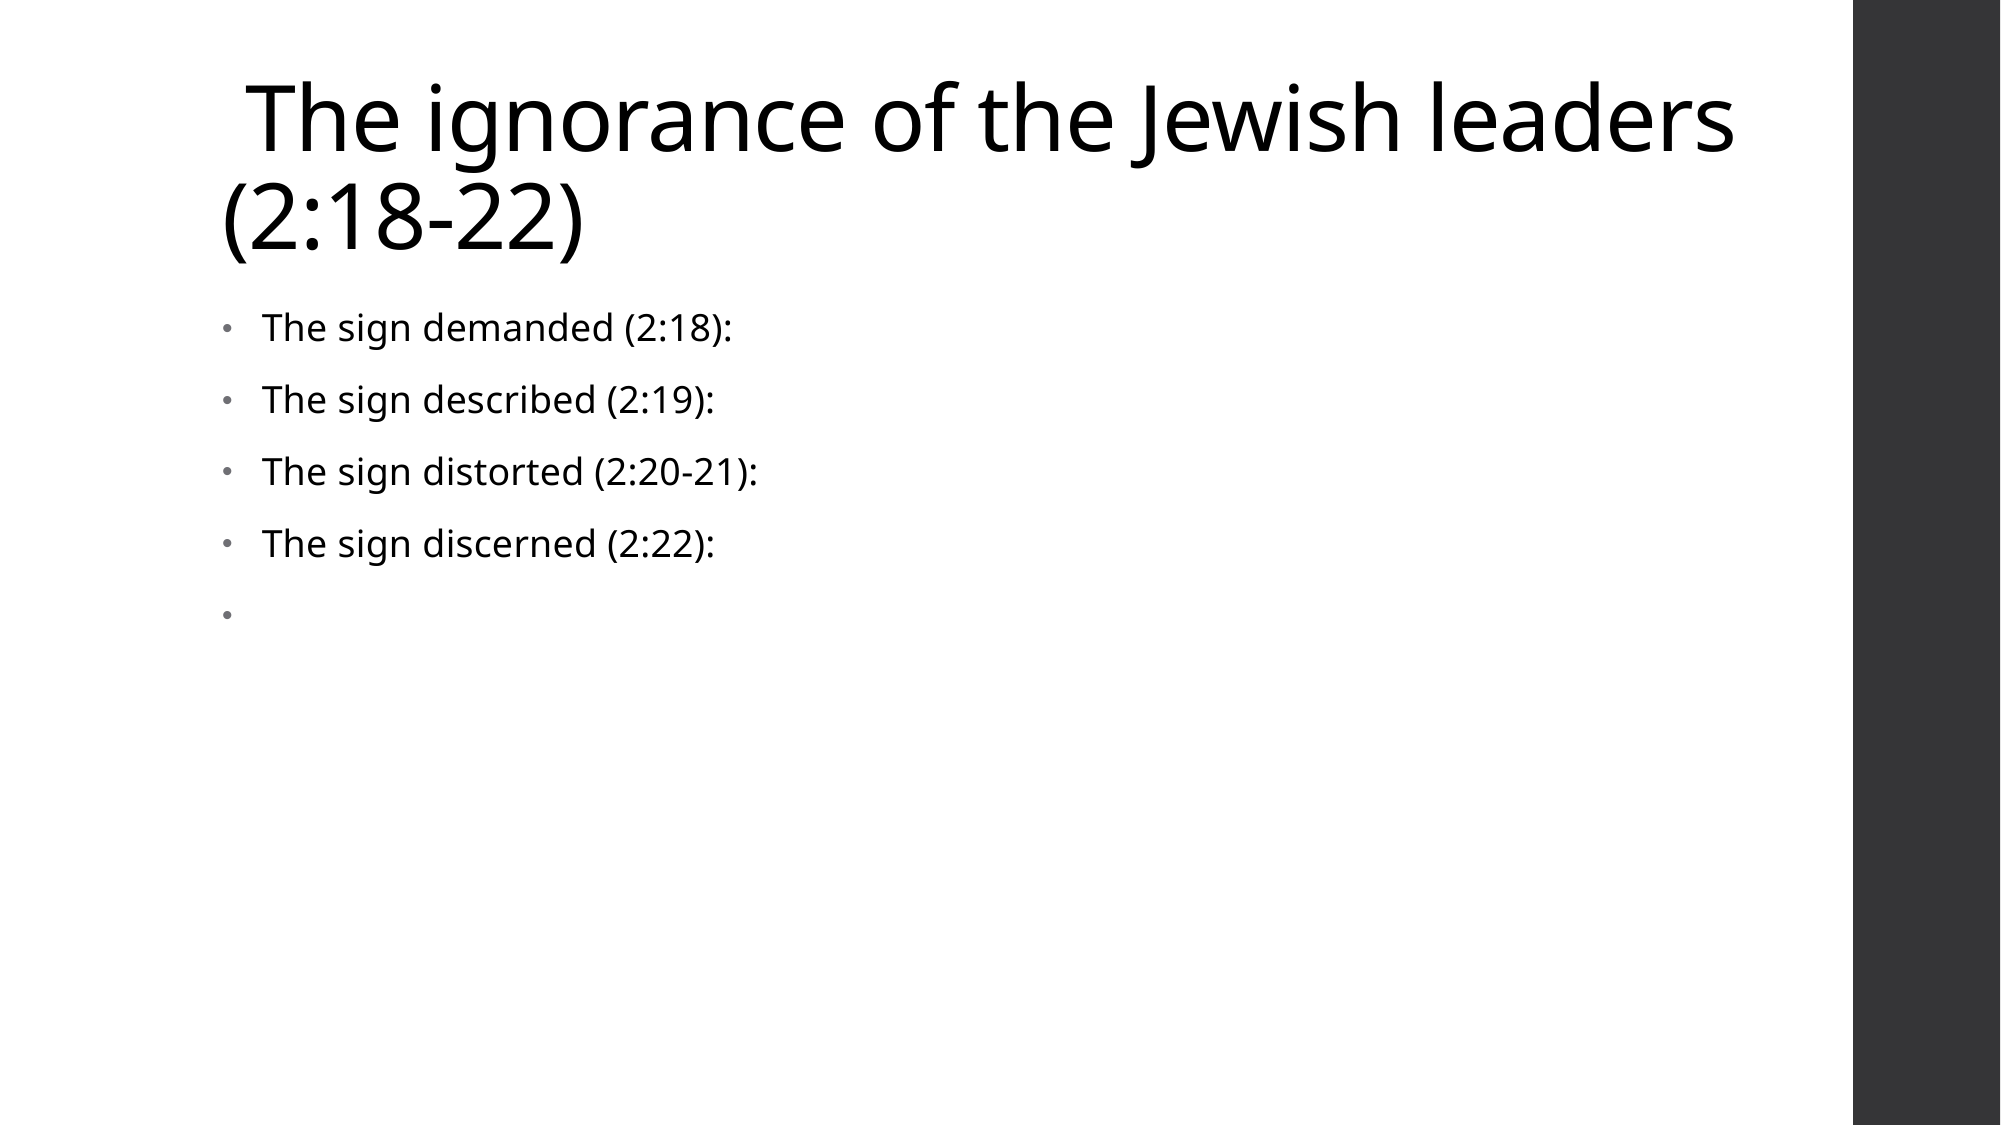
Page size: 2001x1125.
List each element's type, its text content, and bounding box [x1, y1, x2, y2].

title The ignorance of the Jewish leaders (2:18-22) [206, 60, 1797, 278]
list The sign demanded (2:18): The sign described (2:19): The sign distorted (2:20-21): The sign discerned (2:22): [206, 299, 1617, 1014]
